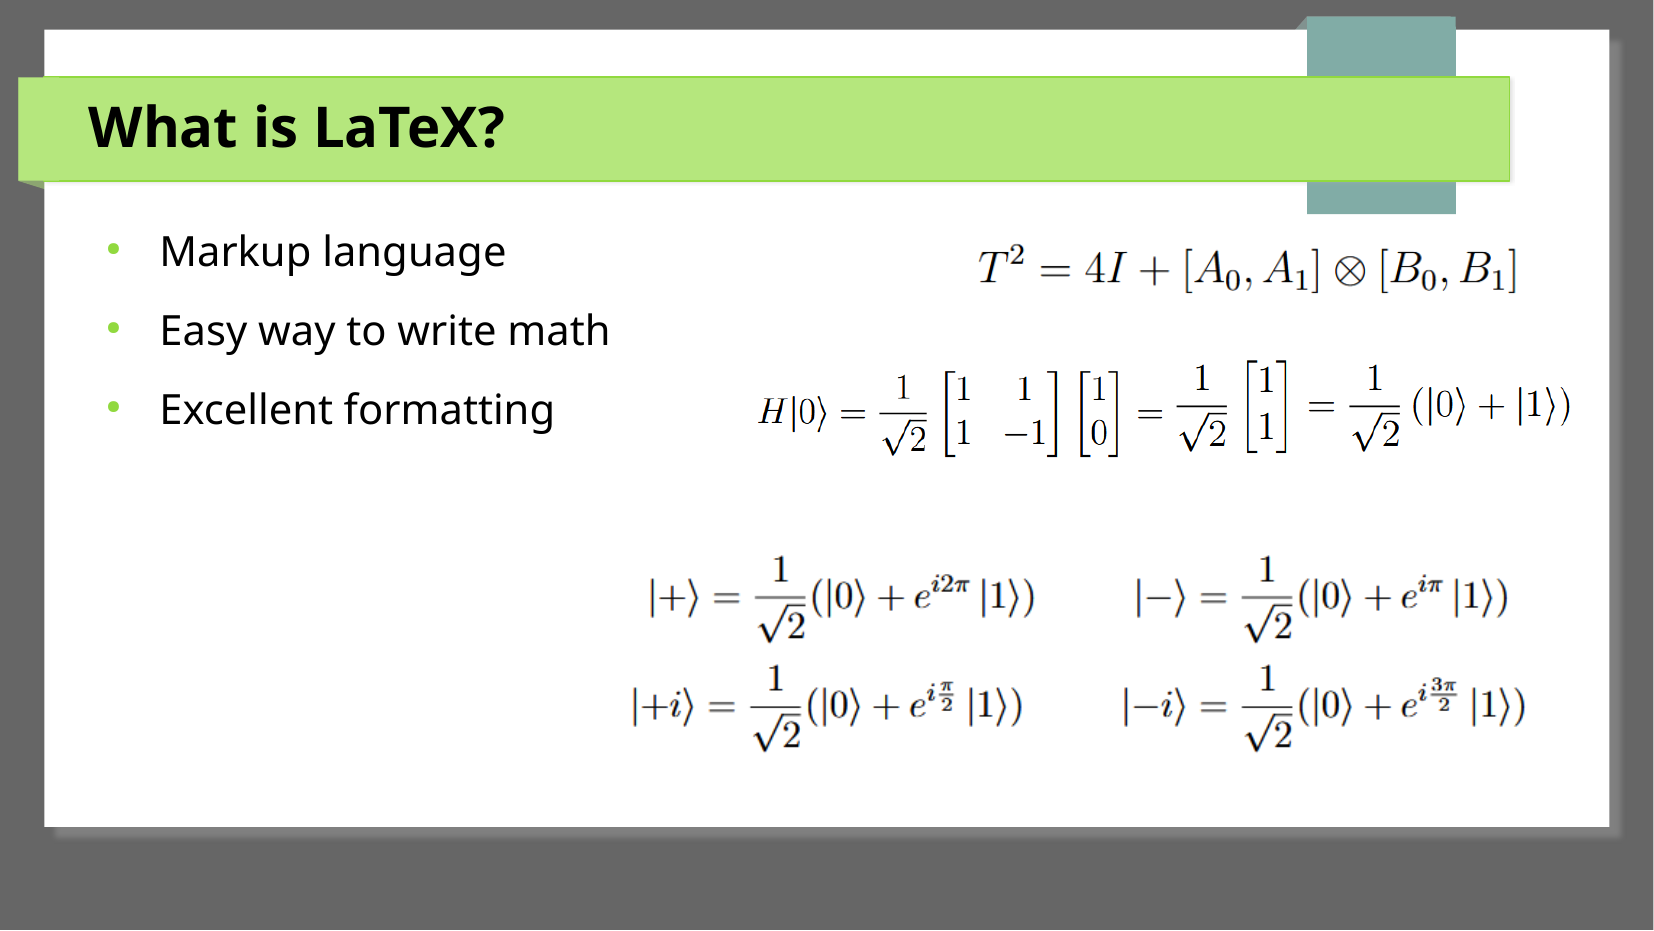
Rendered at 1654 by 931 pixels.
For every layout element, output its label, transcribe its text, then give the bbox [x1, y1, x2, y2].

title What is LaTeX? [88, 73, 1506, 178]
picture [750, 344, 1169, 488]
list Markup language Easy way to write math Excellent formatting [88, 221, 1565, 813]
picture [600, 528, 1552, 788]
picture [1172, 344, 1576, 467]
picture [958, 224, 1538, 321]
